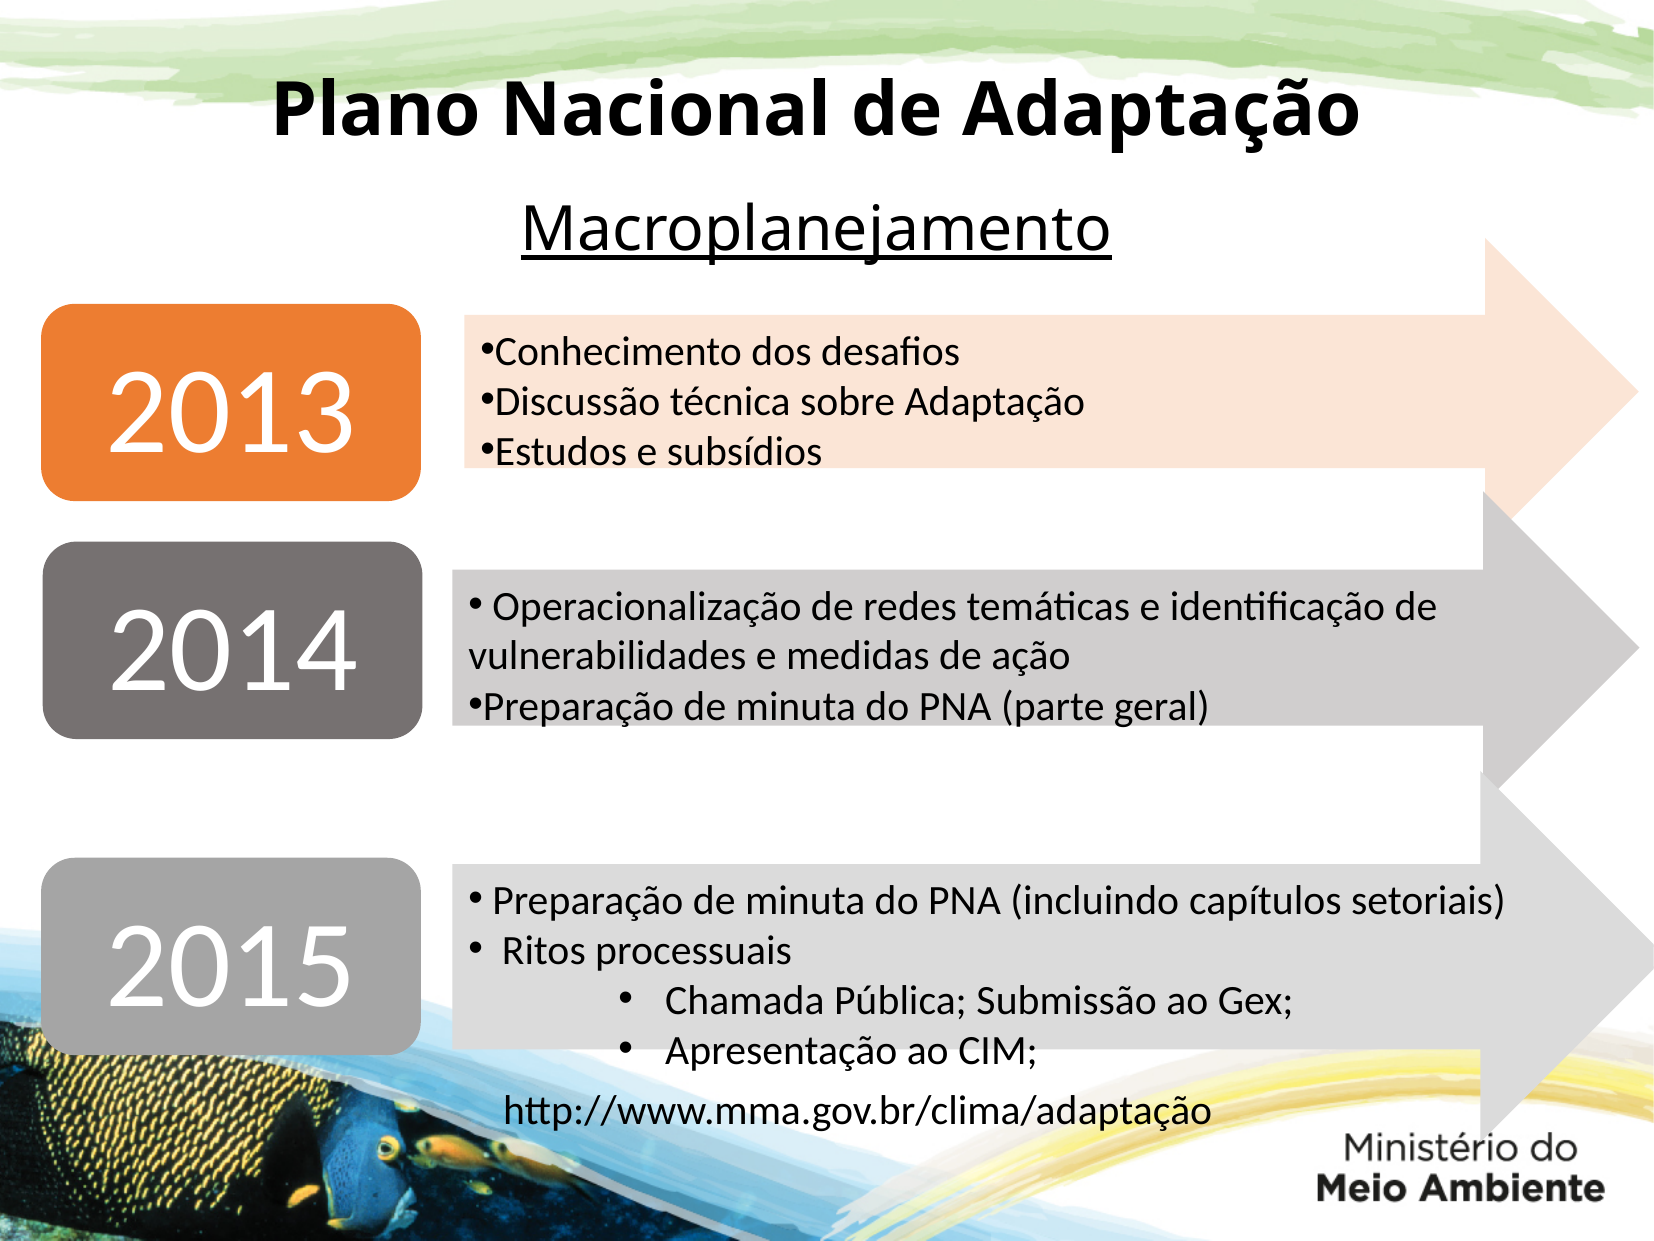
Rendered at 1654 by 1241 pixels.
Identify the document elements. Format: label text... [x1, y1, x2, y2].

text_box Conhecimento dos desafios Discussão técnica sobre Adaptação Estudos e subsídios [465, 240, 1638, 519]
text_box Plano Nacional de Adaptação Macroplanejamento [255, 53, 1378, 271]
text_box Preparação de minuta do PNA (incluindo capítulos setoriais) Ritos processuais Chamada Pública; Submissão ao Gex; Apresentação ao CIM; [453, 773, 1654, 1140]
text_box 2013 [42, 304, 420, 501]
text_box 2014 [43, 542, 422, 739]
text_box Operacionalização de redes temáticas e identificação de vulnerabilidades e medidas de ação Preparação de minuta do PNA (parte geral) [453, 493, 1639, 789]
text_box 2015 [42, 858, 420, 1055]
text_box http://www.mma.gov.br/clima/adaptação [488, 1081, 1228, 1240]
